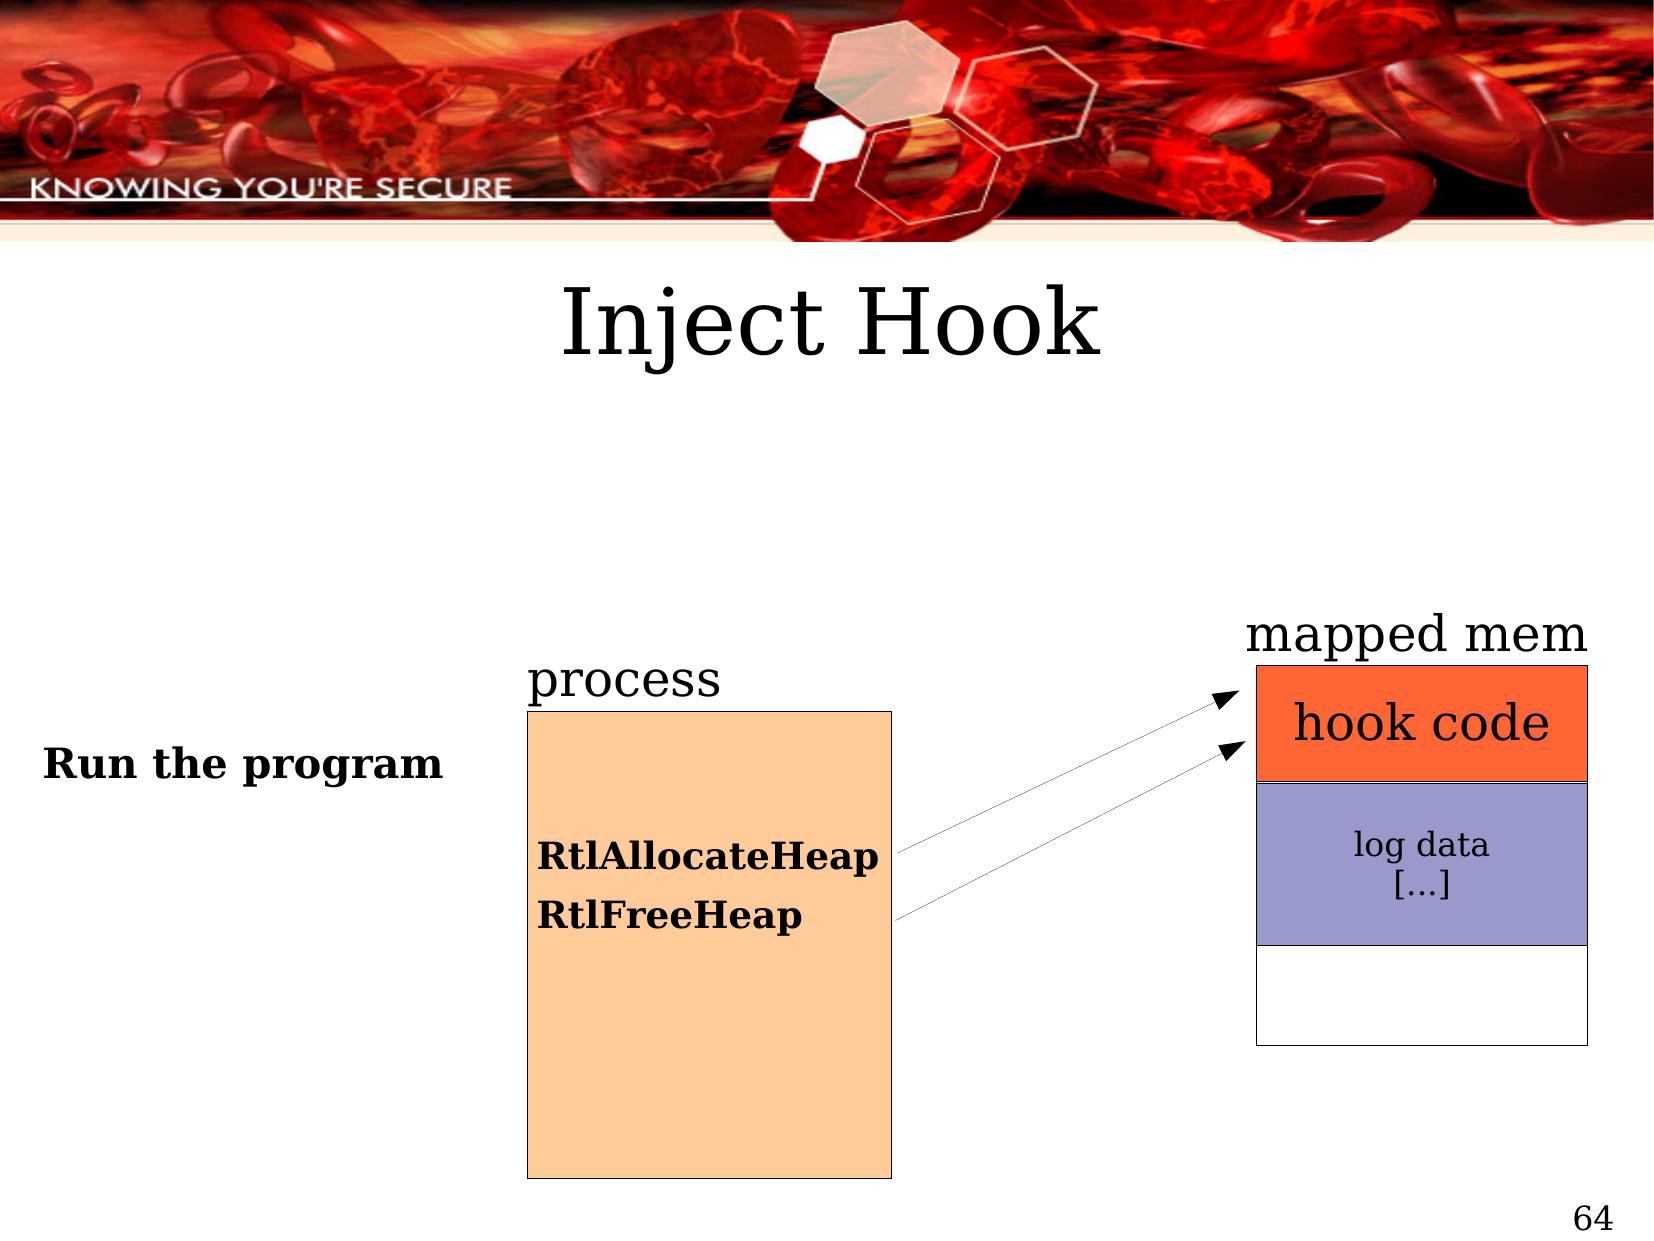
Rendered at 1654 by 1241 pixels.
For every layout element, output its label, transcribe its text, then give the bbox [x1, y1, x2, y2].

text_box log data [...] [1256, 783, 1588, 946]
title Inject Hook [123, 219, 1536, 427]
text_box RtlAllocateHeap [536, 834, 886, 879]
text_box Run the program [42, 739, 445, 789]
text_box [1168, 707, 1208, 726]
picture [0, 0, 1654, 242]
text_box mapped mem [1245, 604, 1631, 664]
text_box process [527, 649, 723, 708]
text_box [527, 667, 1208, 1179]
text_box hook code [1256, 665, 1588, 782]
text_box RtlFreeHeap [536, 893, 886, 938]
